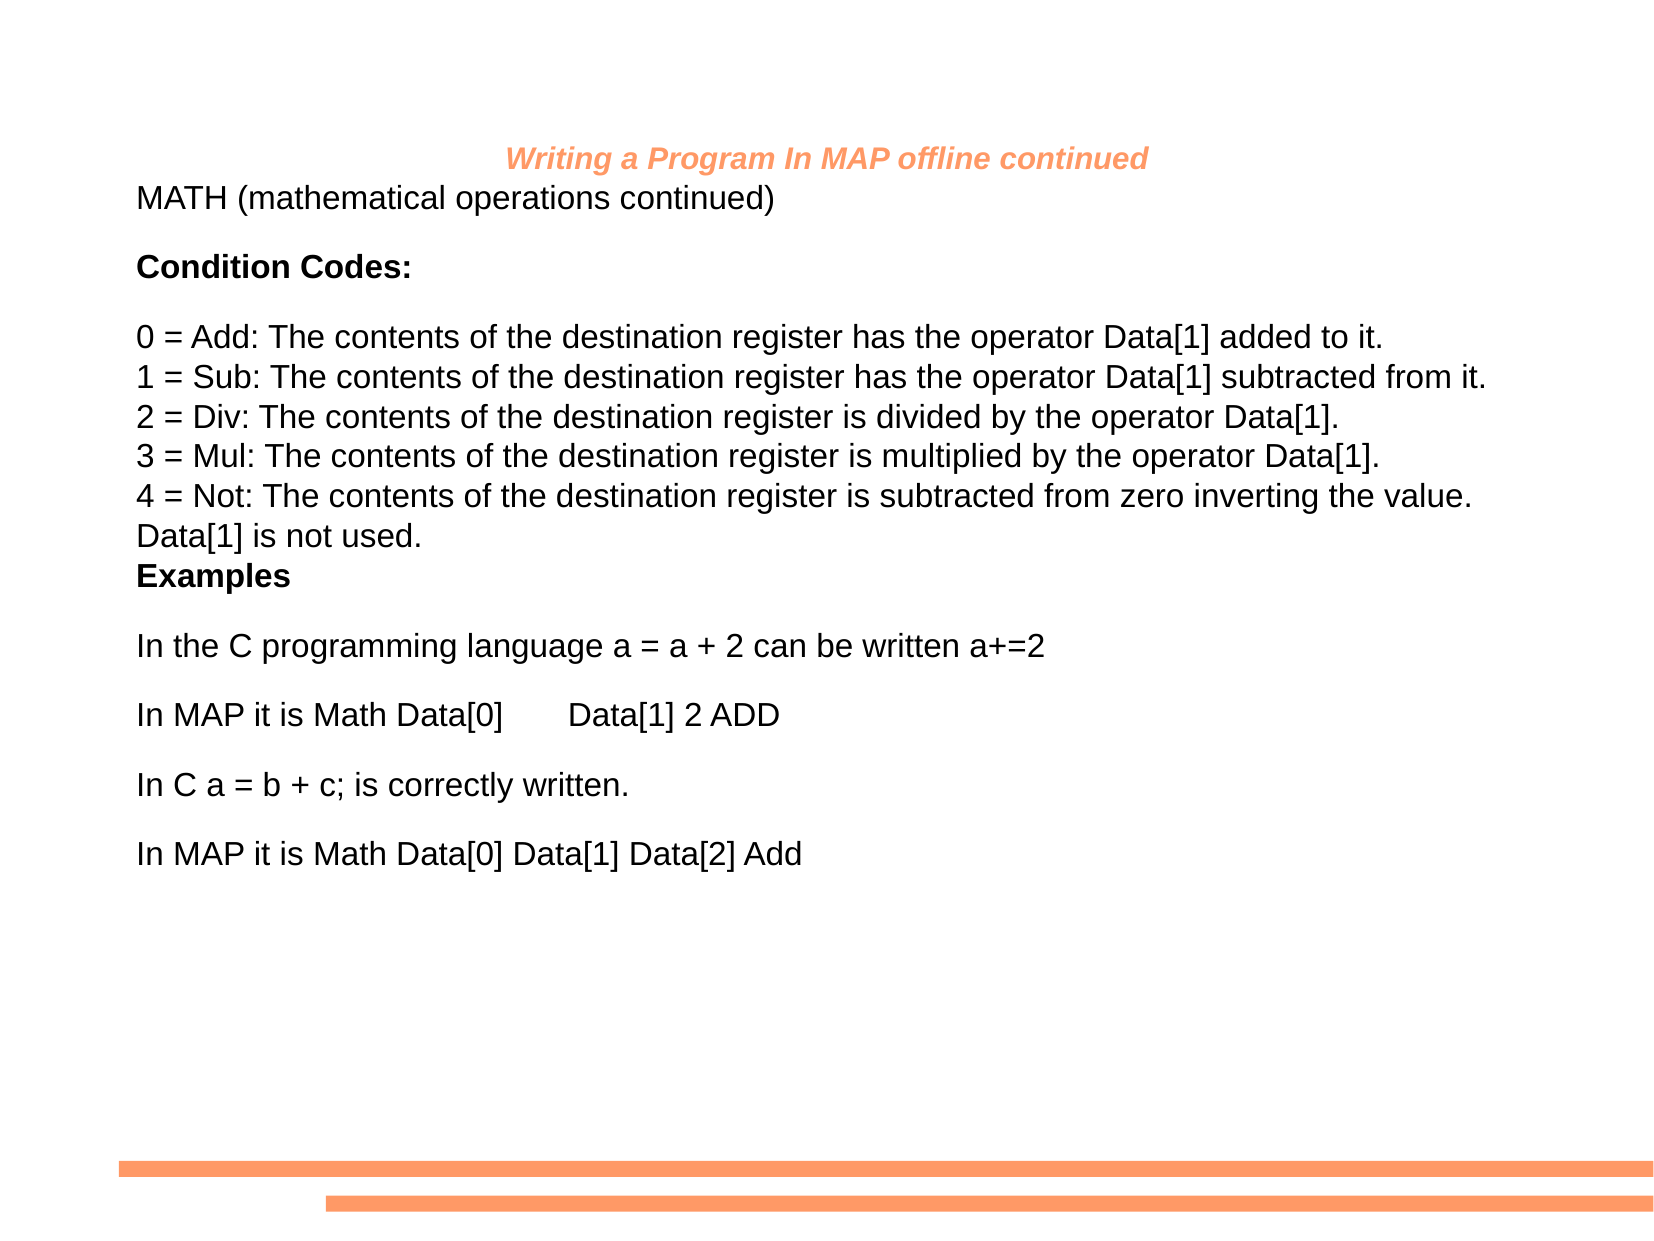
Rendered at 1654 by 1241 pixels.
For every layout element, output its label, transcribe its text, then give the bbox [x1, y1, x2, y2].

title Writing a Program In MAP offline continued [121, 130, 1534, 168]
list MATH (mathematical operations continued) Condition Codes: 0 = Add: The contents of the destination register has the operator Data[1] added to it. 1 = Sub: The contents of the destination register has the operator Data[1] subtracted from it. 2 = Div: The contents of the destination register is divided by the operator Data[1]. 3 = Mul: The contents of the destination register is multiplied by the operator Data[1]. 4 = Not: The contents of the destination register is subtracted from zero inverting the value. Data[1] is not used. Examples In the C programming language a = a + 2 can be written a+=2 In MAP it is Math Data[0] Data[1] 2 ADD In C a = b + c; is correctly written. In MAP it is Math Data[0] Data[1] Data[2] Add [121, 168, 1550, 1217]
